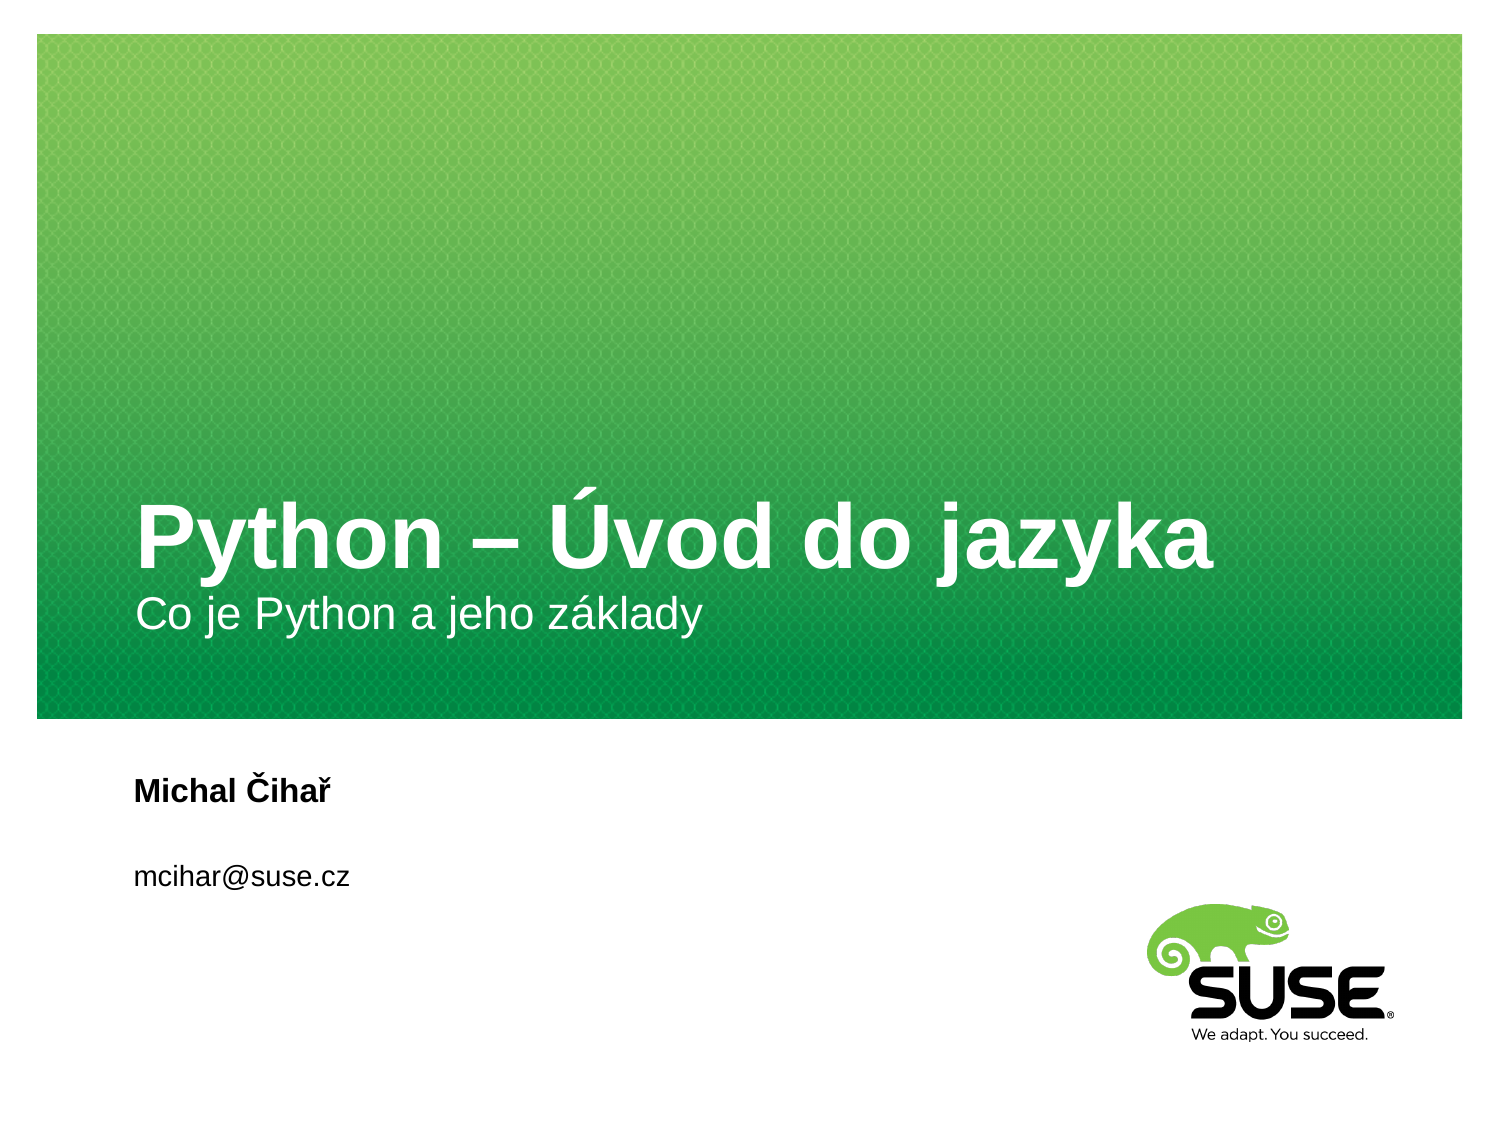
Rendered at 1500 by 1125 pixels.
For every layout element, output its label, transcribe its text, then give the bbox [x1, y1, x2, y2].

subtitle Michal Čihař mcihar@suse.cz [133, 772, 758, 969]
title Python – Úvod do jazyka Co je Python a jeho základy [135, 388, 1409, 640]
picture [37, 34, 1463, 719]
picture [1147, 904, 1394, 1042]
